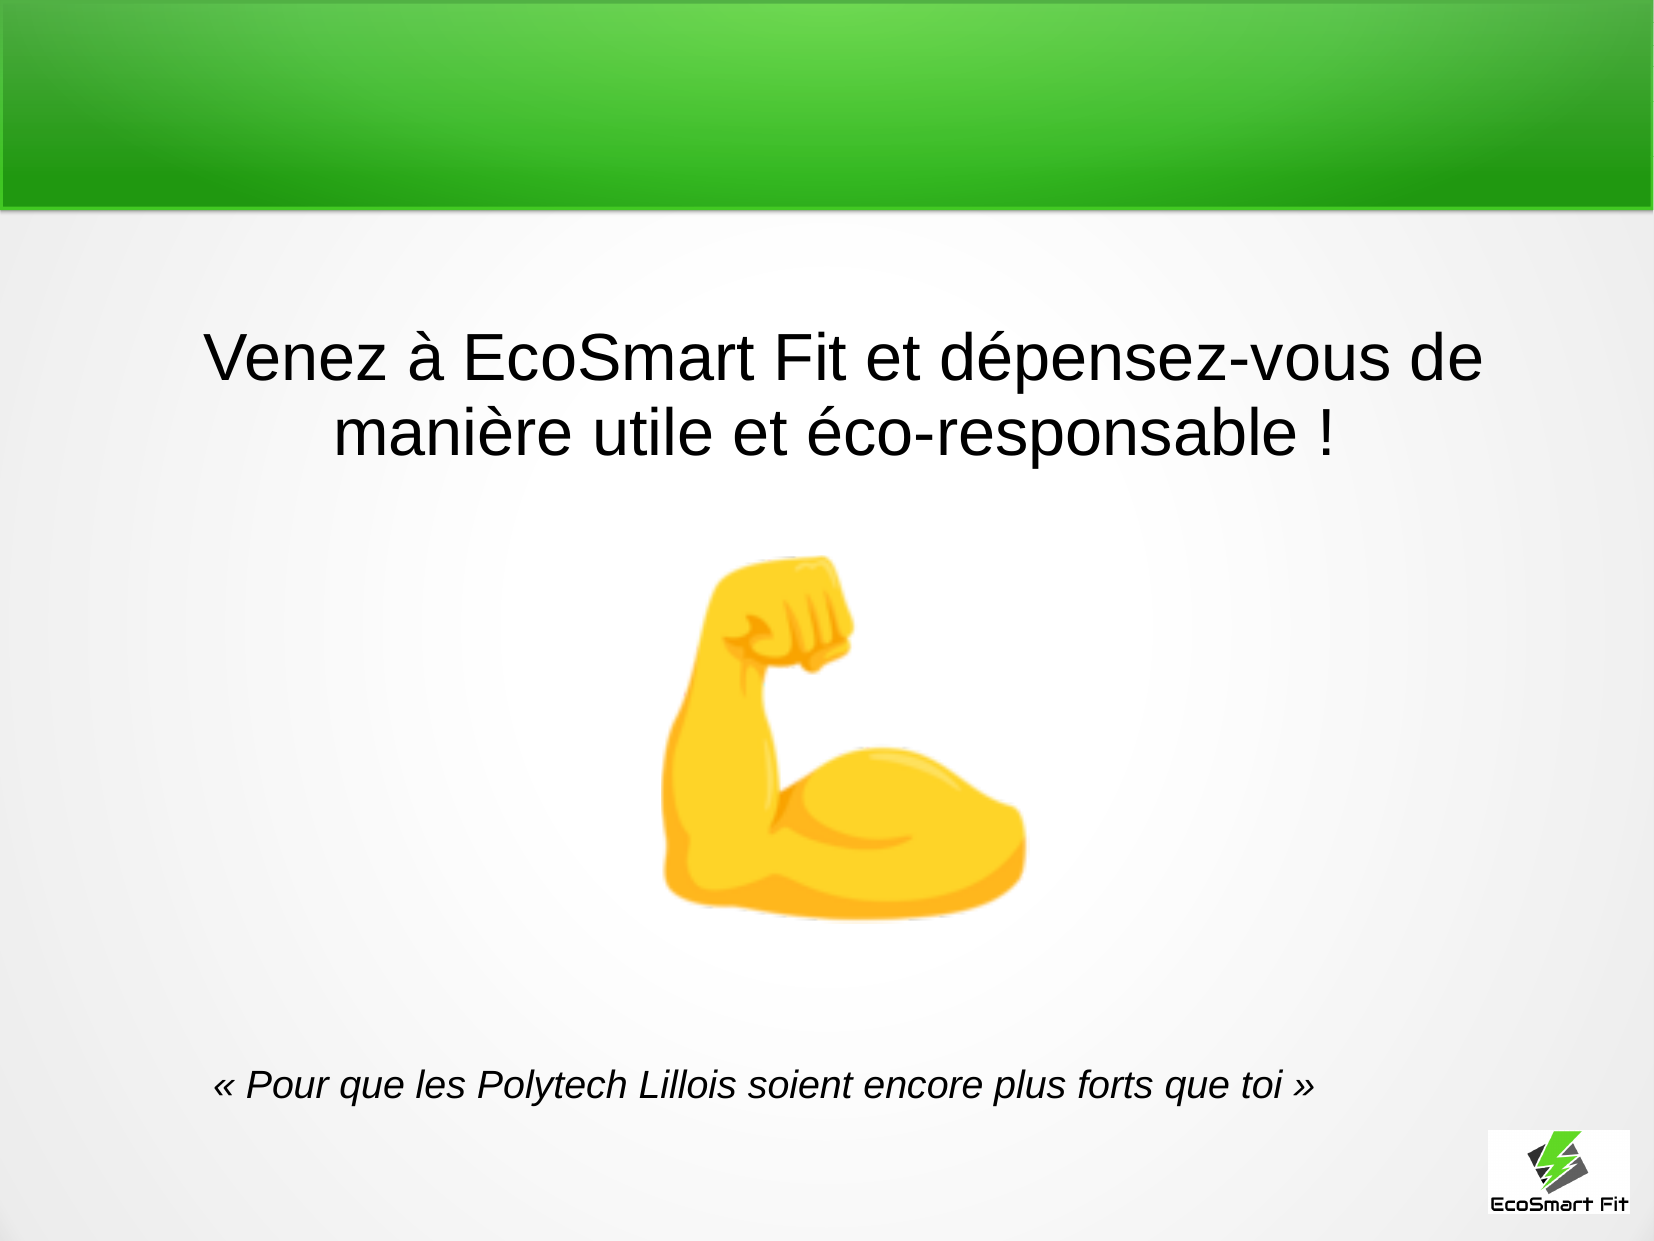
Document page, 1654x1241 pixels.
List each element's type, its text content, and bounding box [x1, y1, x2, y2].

picture [661, 555, 1030, 924]
list Venez à EcoSmart Fit et dépensez-vous de manière utile et éco-responsable ! [64, 320, 1554, 497]
list « Pour que les Polytech Lillois soient encore plus forts que toi » [171, 1062, 1483, 1134]
picture [1488, 1130, 1630, 1214]
